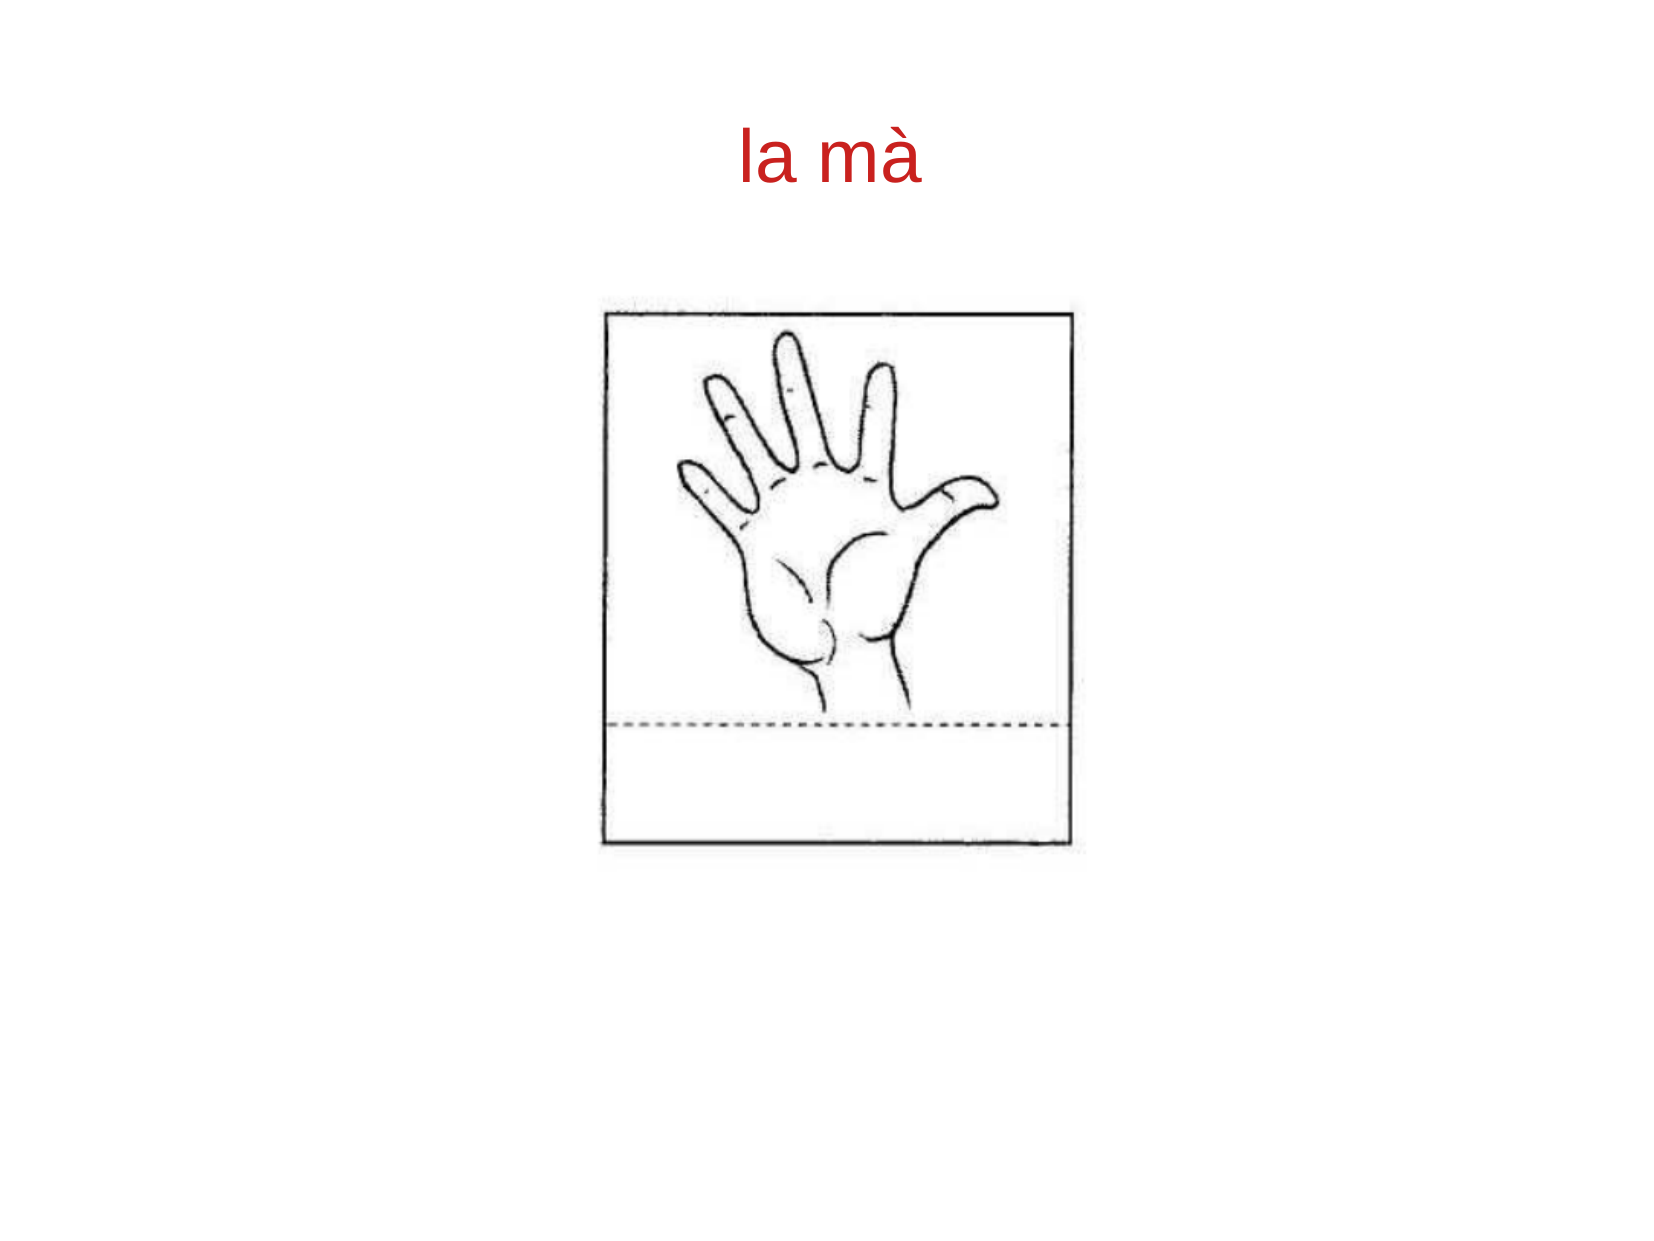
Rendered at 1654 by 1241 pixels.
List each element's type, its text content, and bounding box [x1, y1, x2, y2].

picture [581, 291, 1094, 873]
text_box la mà [289, 49, 1371, 257]
